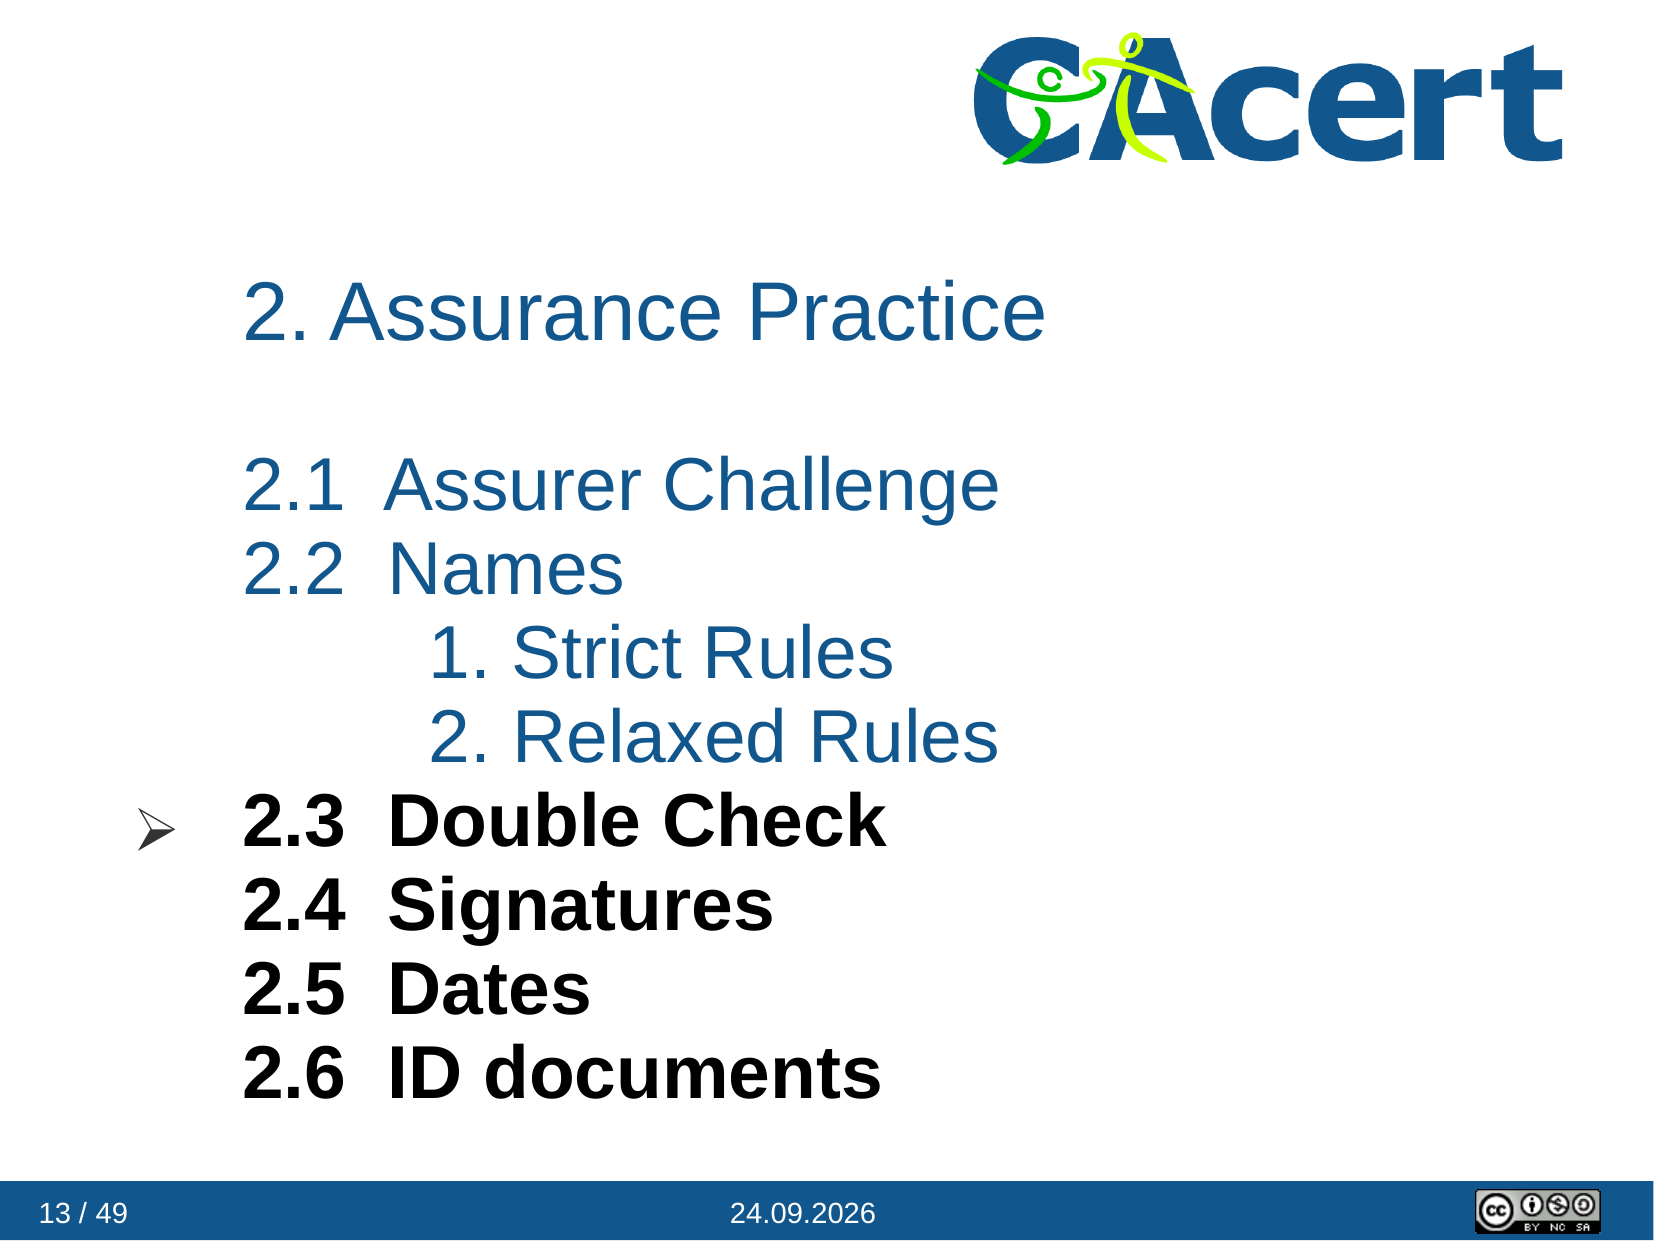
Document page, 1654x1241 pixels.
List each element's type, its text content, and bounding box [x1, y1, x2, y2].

picture [1475, 1189, 1601, 1234]
text_box [118, 265, 237, 887]
subtitle 2. Assurance Practice 2.1 Assurer Challenge 2.2 Names 1. Strict Rules 2. Relaxed Rules 2.3 Double Check 2.4 Signatures 2.5 Dates 2.6 ID documents [242, 265, 1565, 1115]
picture [972, 30, 1564, 166]
